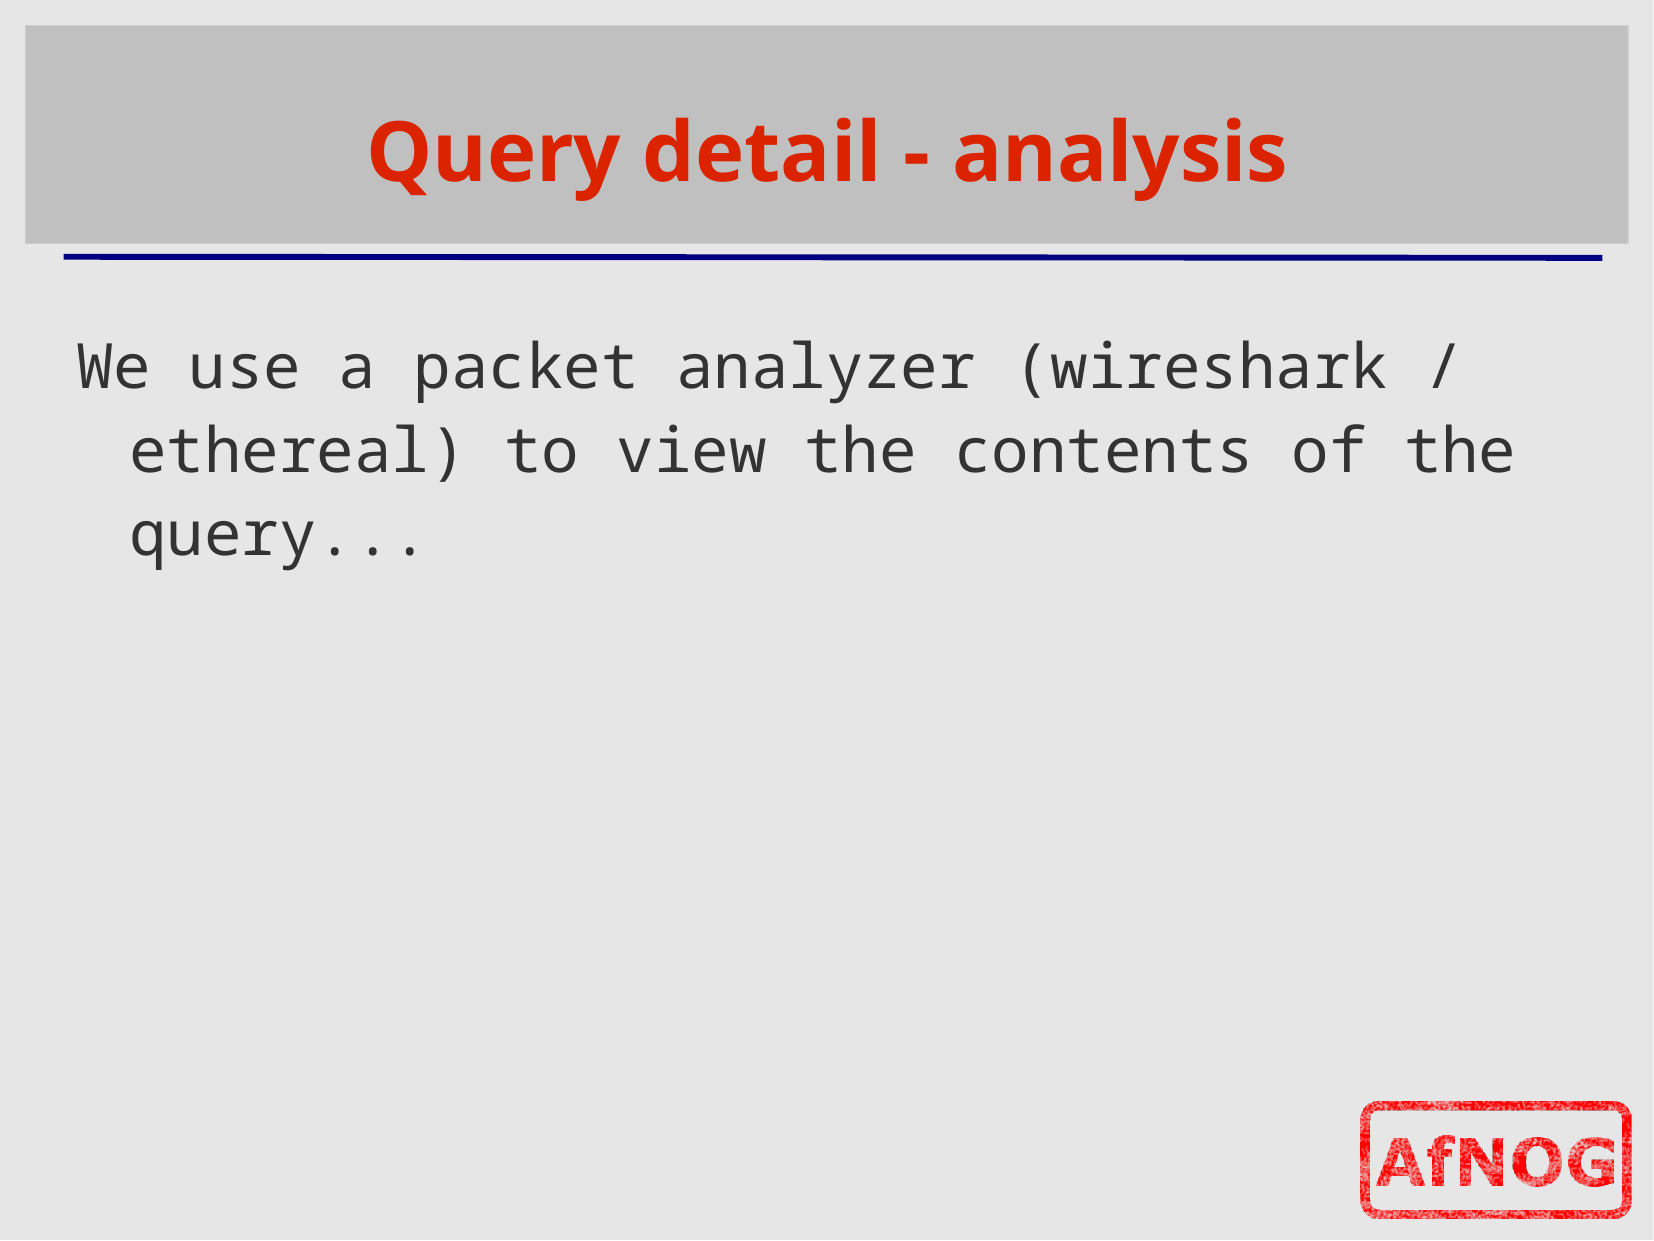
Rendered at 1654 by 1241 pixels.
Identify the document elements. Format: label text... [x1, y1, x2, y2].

list We use a packet analyzer (wireshark / ethereal) to view the contents of the query... [59, 322, 1595, 1132]
title Query detail - analysis [121, 46, 1534, 254]
picture [1360, 1100, 1632, 1219]
